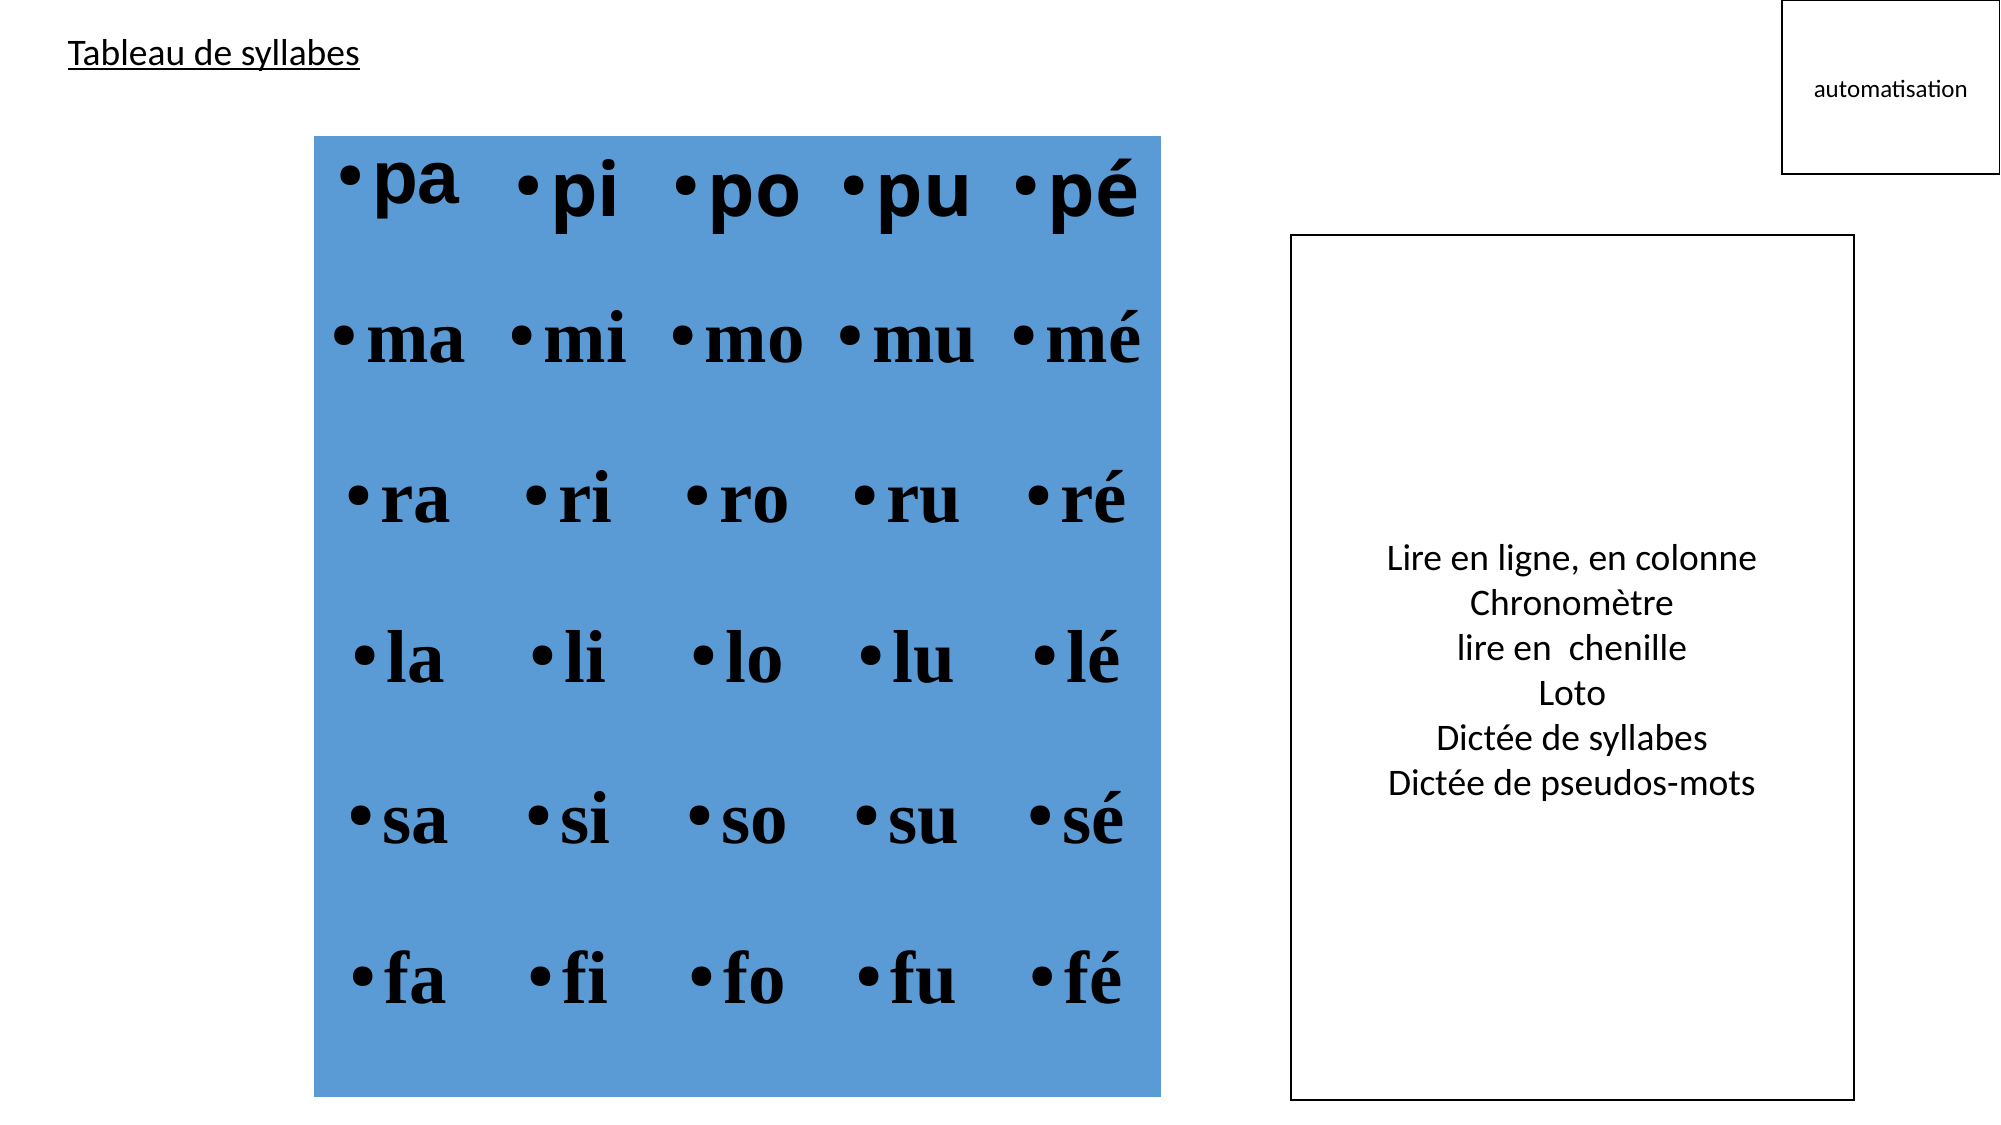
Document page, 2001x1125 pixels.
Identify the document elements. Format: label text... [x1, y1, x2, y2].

table_cell mi [483, 296, 652, 456]
table_header po [652, 136, 822, 296]
table_cell mu [822, 296, 991, 456]
table_cell sé [991, 776, 1161, 936]
text_box Lire en ligne, en colonne Chronomètre lire en chenille Loto Dictée de syllabes Dictée de pseudos-mots [1291, 235, 1854, 1100]
table_cell lu [822, 616, 991, 776]
text_box automatisation [1782, 0, 2000, 174]
table_cell fo [652, 936, 822, 1097]
table_cell so [652, 776, 822, 936]
table_cell fi [483, 936, 652, 1097]
table_cell ri [483, 456, 652, 616]
table_header pa [314, 136, 483, 296]
table_header pi [483, 136, 652, 296]
table_cell su [822, 776, 991, 936]
table_cell fu [822, 936, 991, 1097]
table_cell ro [652, 456, 822, 616]
table_cell fé [991, 936, 1161, 1097]
table_cell la [314, 616, 483, 776]
table_cell ré [991, 456, 1161, 616]
table_cell ru [822, 456, 991, 616]
table_header pu [822, 136, 991, 296]
table_cell sa [314, 776, 483, 936]
table_cell mo [652, 296, 822, 456]
table_cell si [483, 776, 652, 936]
text_box Tableau de syllabes [0, 0, 428, 101]
table_header pé [991, 136, 1161, 296]
table_cell mé [991, 296, 1161, 456]
table_cell lé [991, 616, 1161, 776]
table_cell fa [314, 936, 483, 1097]
table_cell lo [652, 616, 822, 776]
table_cell ra [314, 456, 483, 616]
table_cell li [483, 616, 652, 776]
table_cell ma [314, 296, 483, 456]
